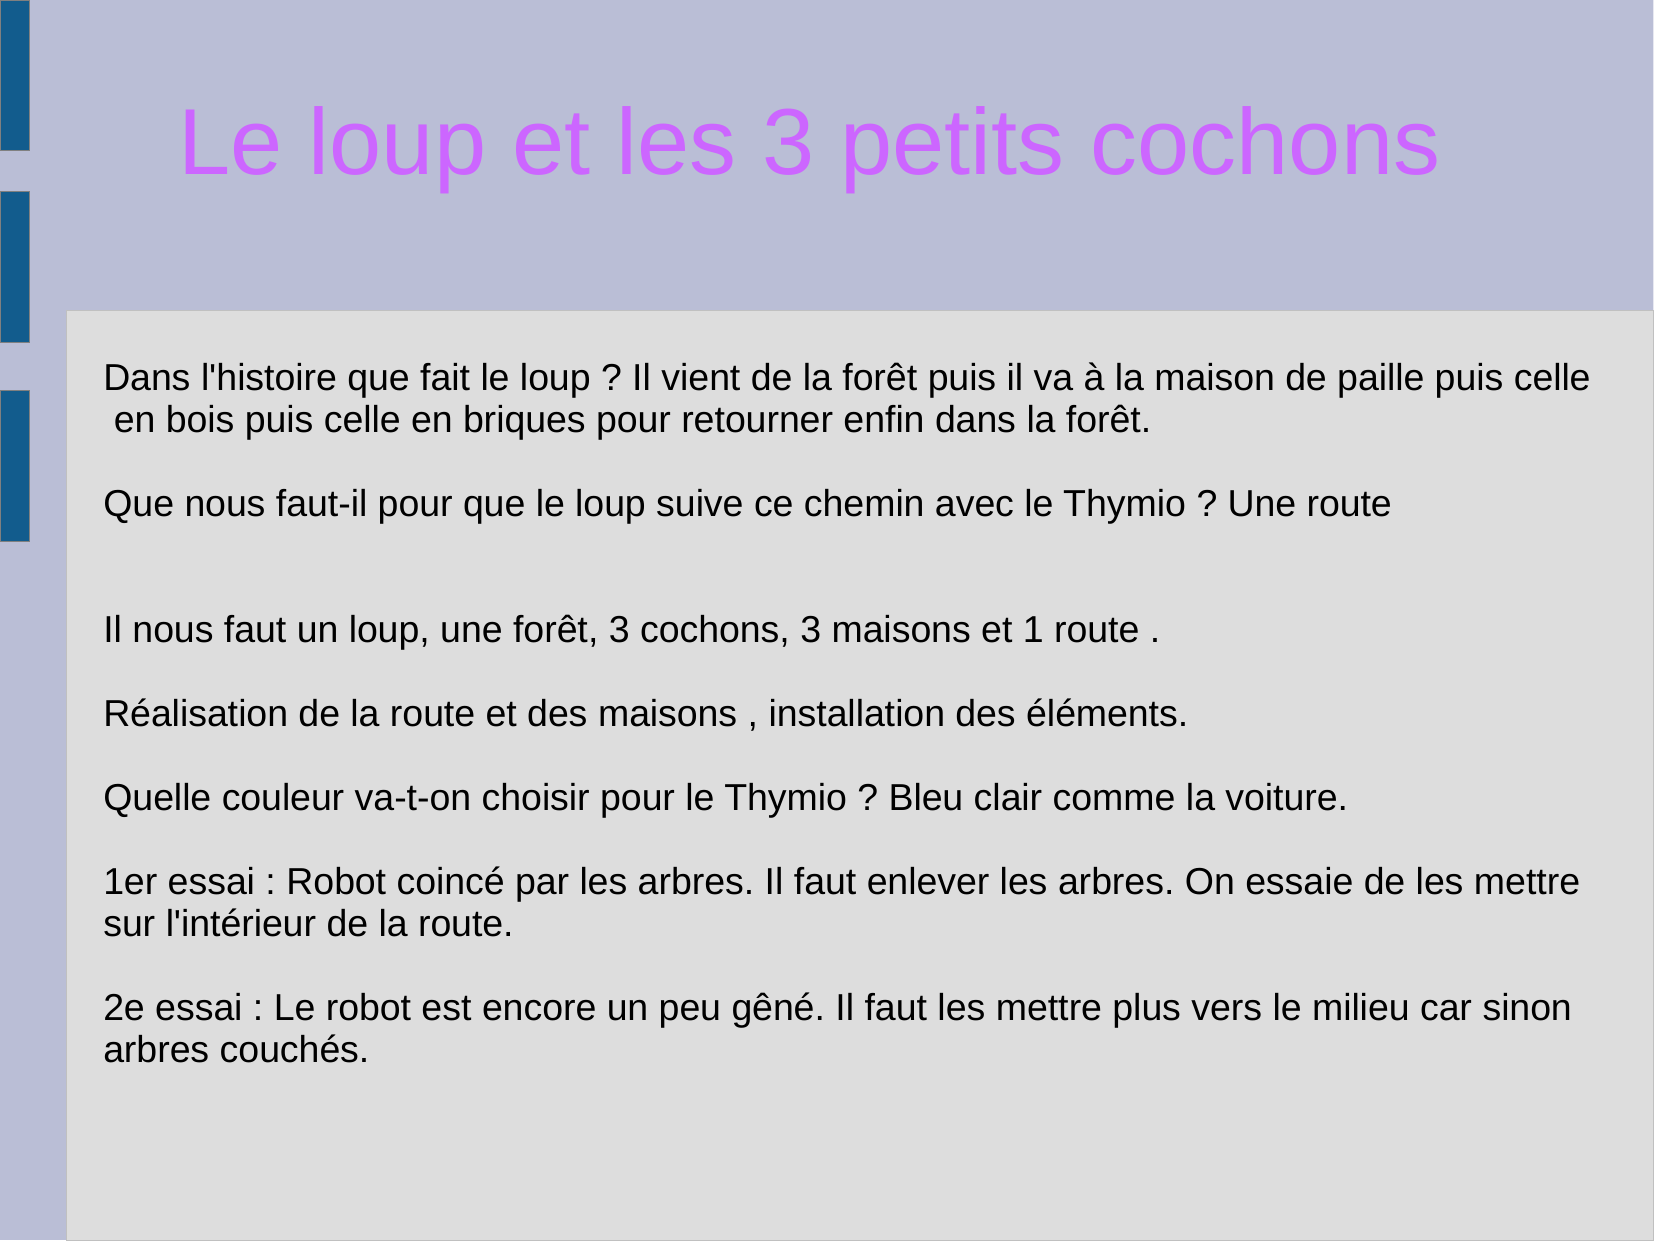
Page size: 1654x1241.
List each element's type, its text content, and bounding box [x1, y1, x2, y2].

text_box Le loup et les 3 petits cochons [163, 82, 1457, 203]
text_box Dans l'histoire que fait le loup ? Il vient de la forêt puis il va à la maison de paille puis celle en bois puis celle en briques pour retourner enfin dans la forêt. Que nous faut-il pour que le loup suive ce chemin avec le Thymio ? Une route Il nous faut un loup, une forêt, 3 cochons, 3 maisons et 1 route . Réalisation de la route et des maisons , installation des éléments. Quelle couleur va-t-on choisir pour le Thymio ? Bleu clair comme la voiture. 1er essai : Robot coincé par les arbres. Il faut enlever les arbres. On essaie de les mettre sur l'intérieur de la route. 2e essai : Le robot est encore un peu gêné. Il faut les mettre plus vers le milieu car sinon arbres couchés. [88, 349, 1607, 1164]
